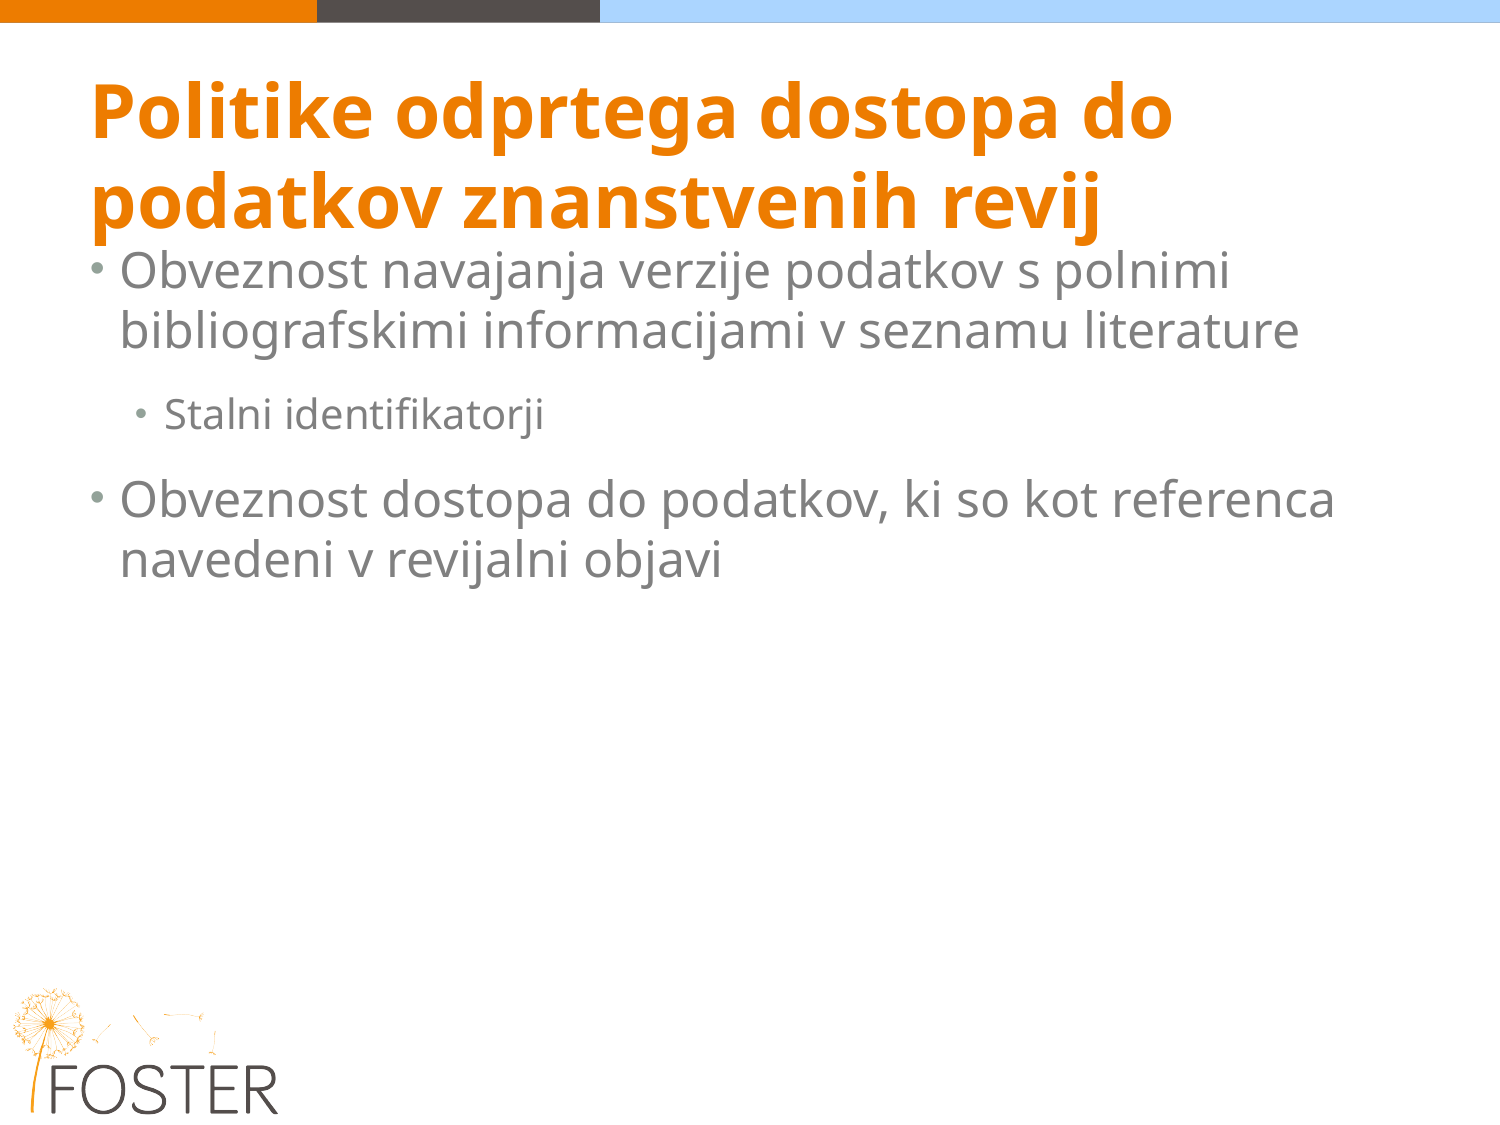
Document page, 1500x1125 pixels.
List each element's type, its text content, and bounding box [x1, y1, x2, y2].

list Obveznost navajanja verzije podatkov s polnimi bibliografskimi informacijami v seznamu literature Stalni identifikatorji Obveznost dostopa do podatkov, ki so kot referenca navedeni v revijalni objavi [75, 230, 1425, 1031]
title Politike odprtega dostopa do podatkov znanstvenih revij [75, 55, 1425, 219]
picture [13, 988, 278, 1125]
